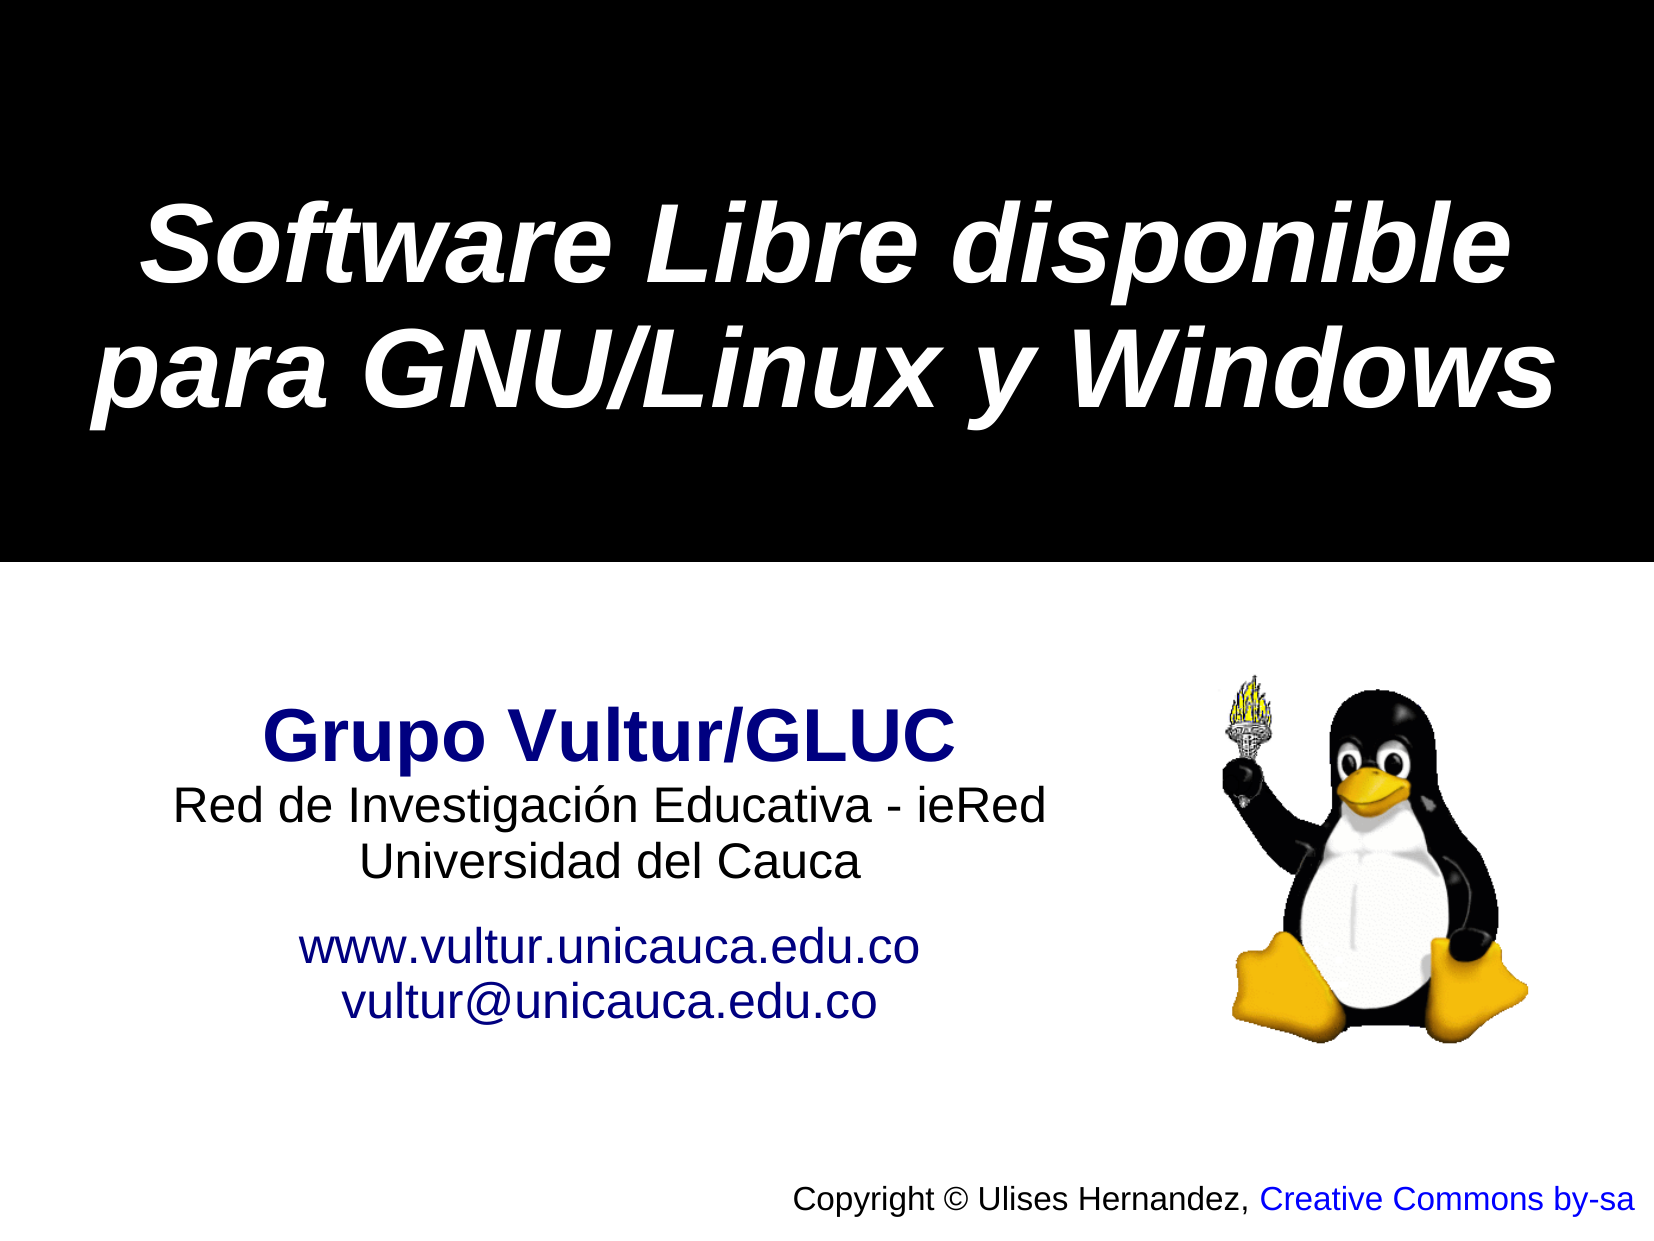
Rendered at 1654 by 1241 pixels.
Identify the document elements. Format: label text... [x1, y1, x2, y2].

text_box Copyright © Ulises Hernandez, Creative Commons by-sa [792, 1180, 1635, 1219]
text_box Software Libre disponible para GNU/Linux y Windows [92, 180, 1562, 432]
text_box Grupo Vultur/GLUC Red de Investigación Educativa - ieRed Universidad del Cauca www.vultur.unicauca.edu.co vultur@unicauca.edu.co [172, 693, 1047, 1030]
text_box [0, 0, 1654, 562]
picture [1123, 593, 1628, 1098]
